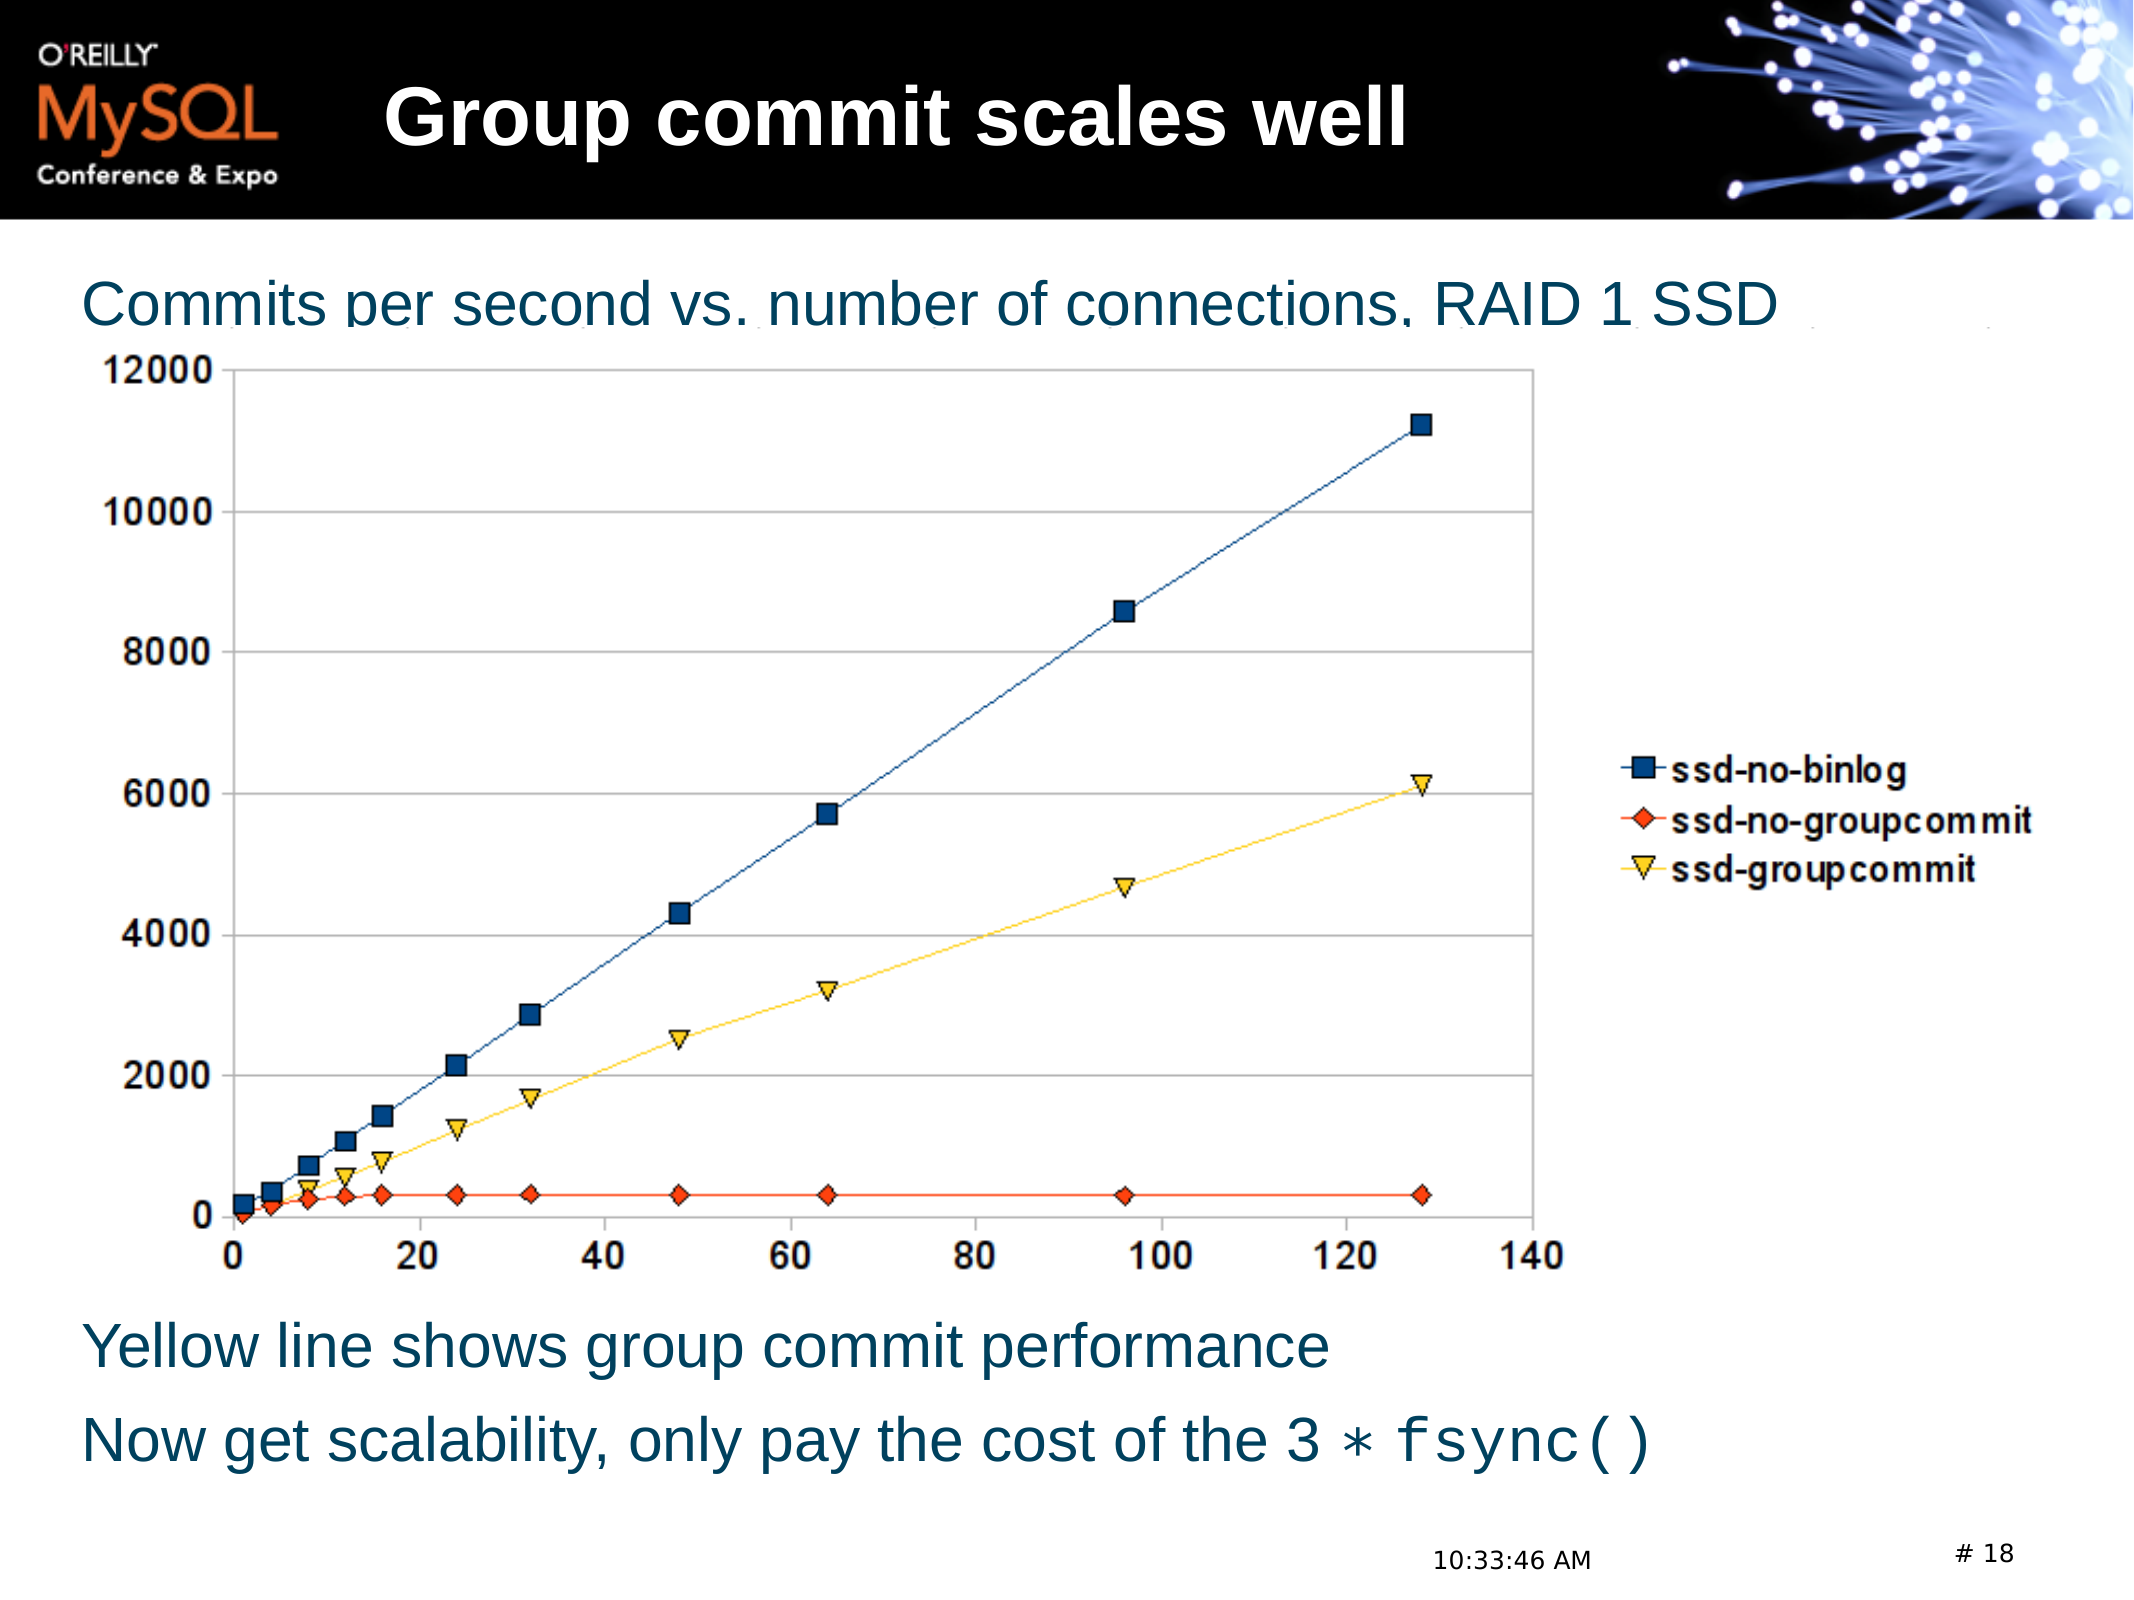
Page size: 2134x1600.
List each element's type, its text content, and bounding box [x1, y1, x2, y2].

picture [73, 327, 2079, 1302]
list Commits per second vs. number of connections, RAID 1 SSD Yellow line shows group commit performance Now get scalability, only pay the cost of the 3 ∗ fsync() [0, 260, 2100, 1490]
picture [0, 0, 2134, 1600]
title Group commit scales well [374, 38, 2103, 195]
